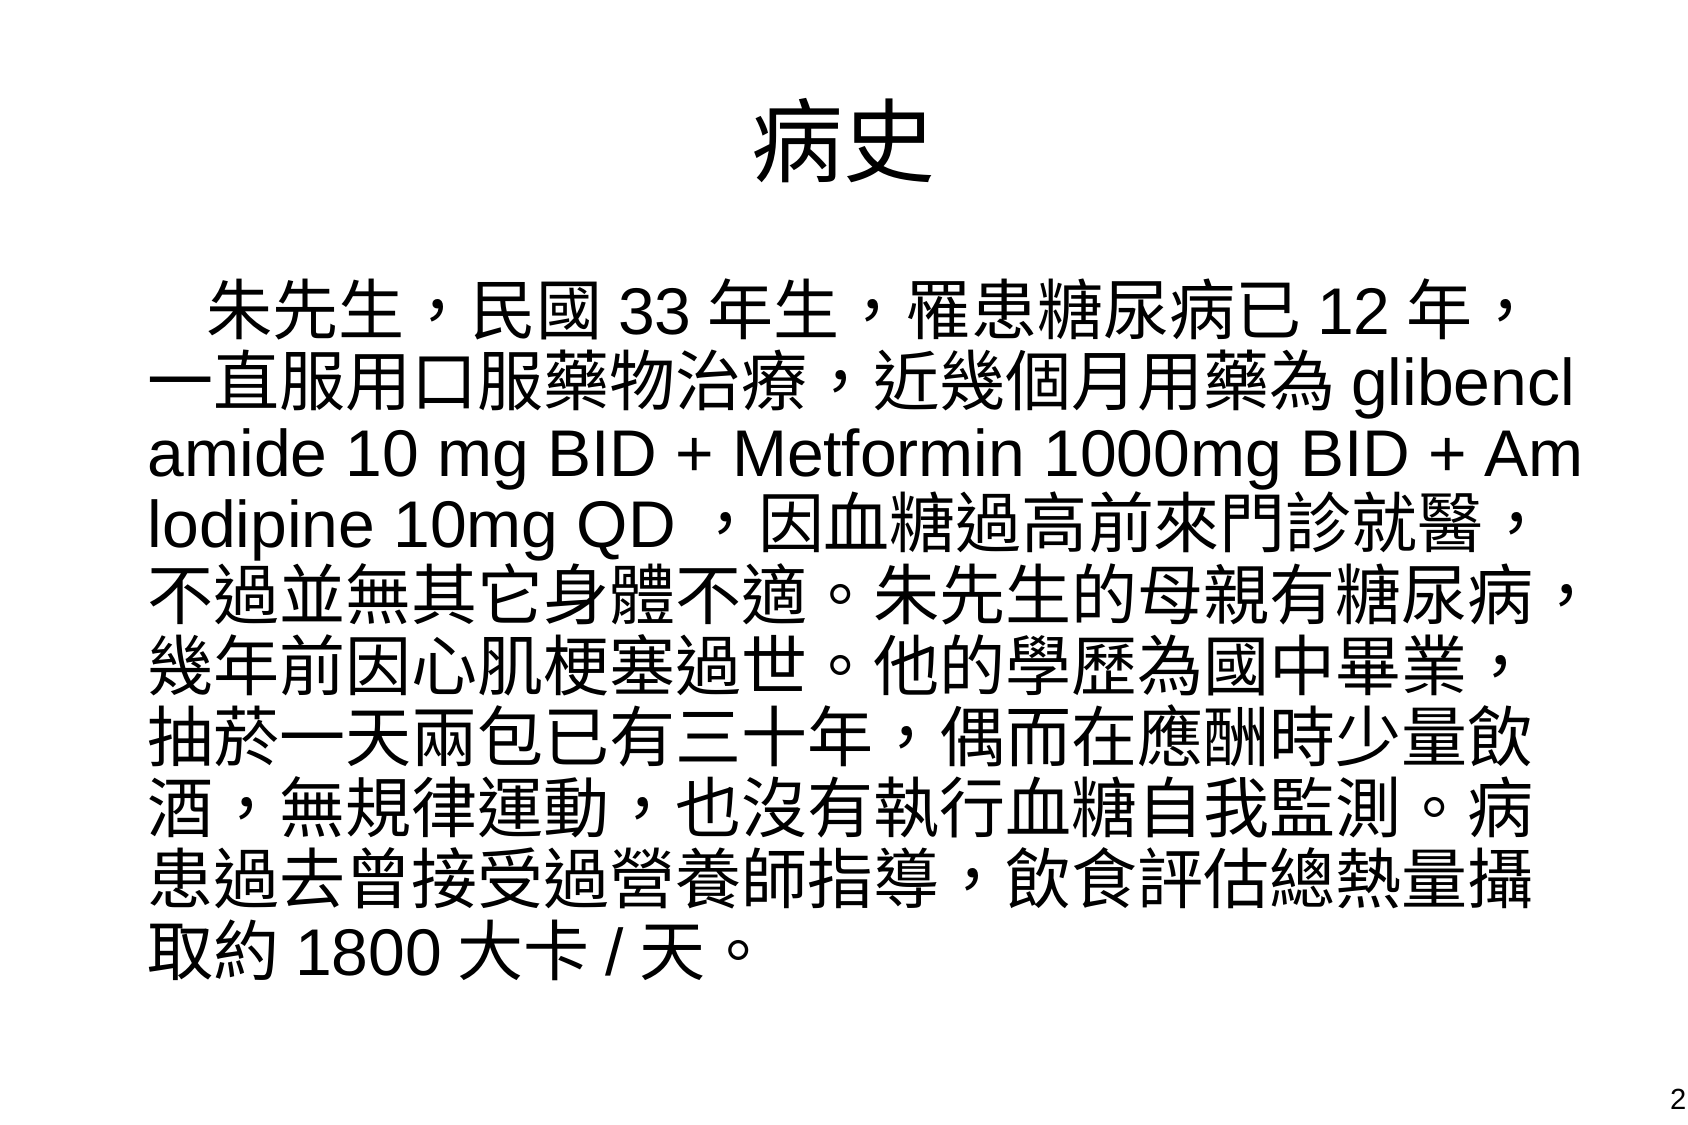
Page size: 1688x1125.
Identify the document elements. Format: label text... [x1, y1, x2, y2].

list 朱先生，民國33年生，罹患糖尿病已12年，一直服用口服藥物治療，近幾個月用藥為glibenclamide 10 mg BID + Metformin 1000mg BID + Amlodipine 10mg QD，因血糖過高前來門診就醫，不過並無其它身體不適。朱先生的母親有糖尿病，幾年前因心肌梗塞過世。他的學歷為國中畢業，抽菸一天兩包已有三十年，偶而在應酬時少量飲酒，無規律運動，也沒有執行血糖自我監測。病患過去曾接受過營養師指導，飲食評估總熱量攝取約1800大卡/天。 [84, 262, 1604, 1005]
title 病史 [84, 45, 1604, 233]
